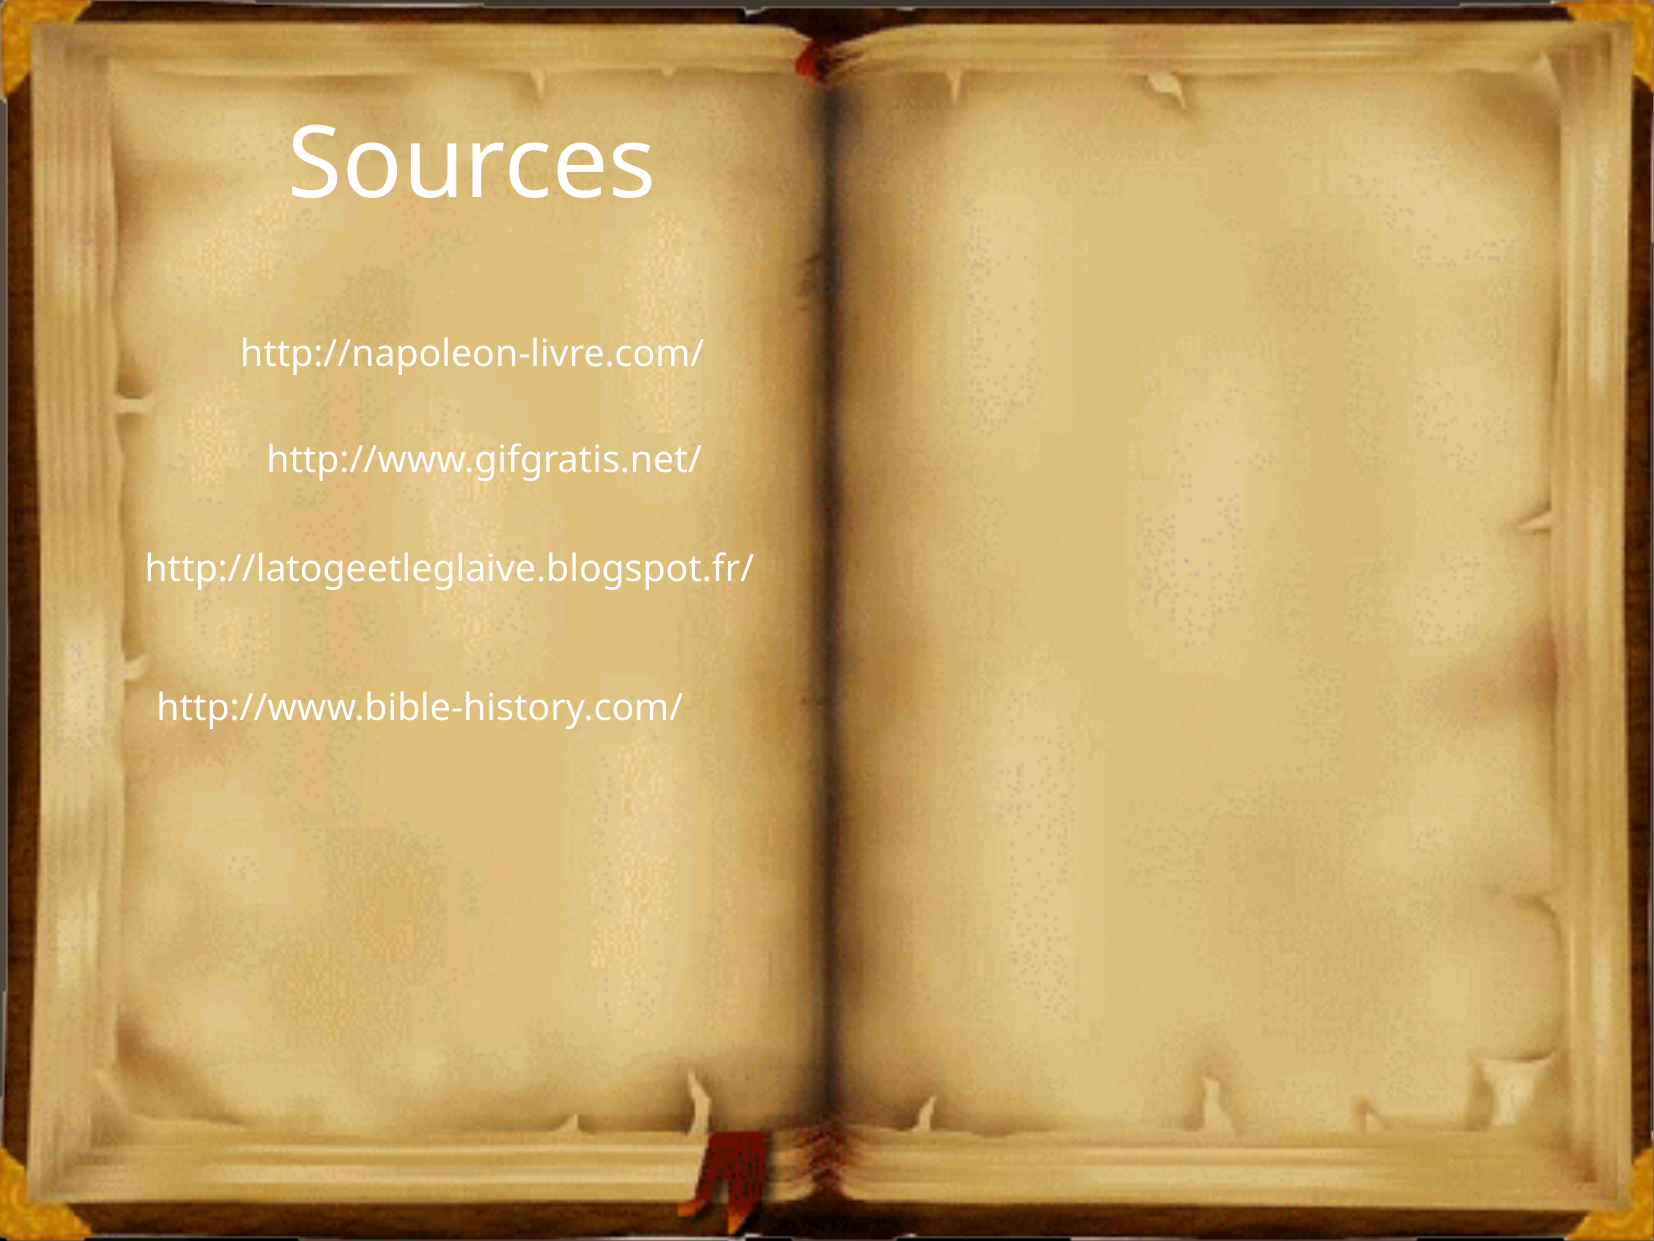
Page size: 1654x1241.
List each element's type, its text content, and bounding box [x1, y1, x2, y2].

text_box http://www.gifgratis.net/ [141, 425, 827, 500]
text_box Sources [129, 82, 815, 257]
text_box http://napoleon-livre.com/ [129, 318, 815, 393]
picture [0, 0, 1654, 1241]
text_box http://latogeetleglaive.blogspot.fr/ [129, 533, 827, 615]
text_box http://www.bible-history.com/ [141, 673, 804, 754]
